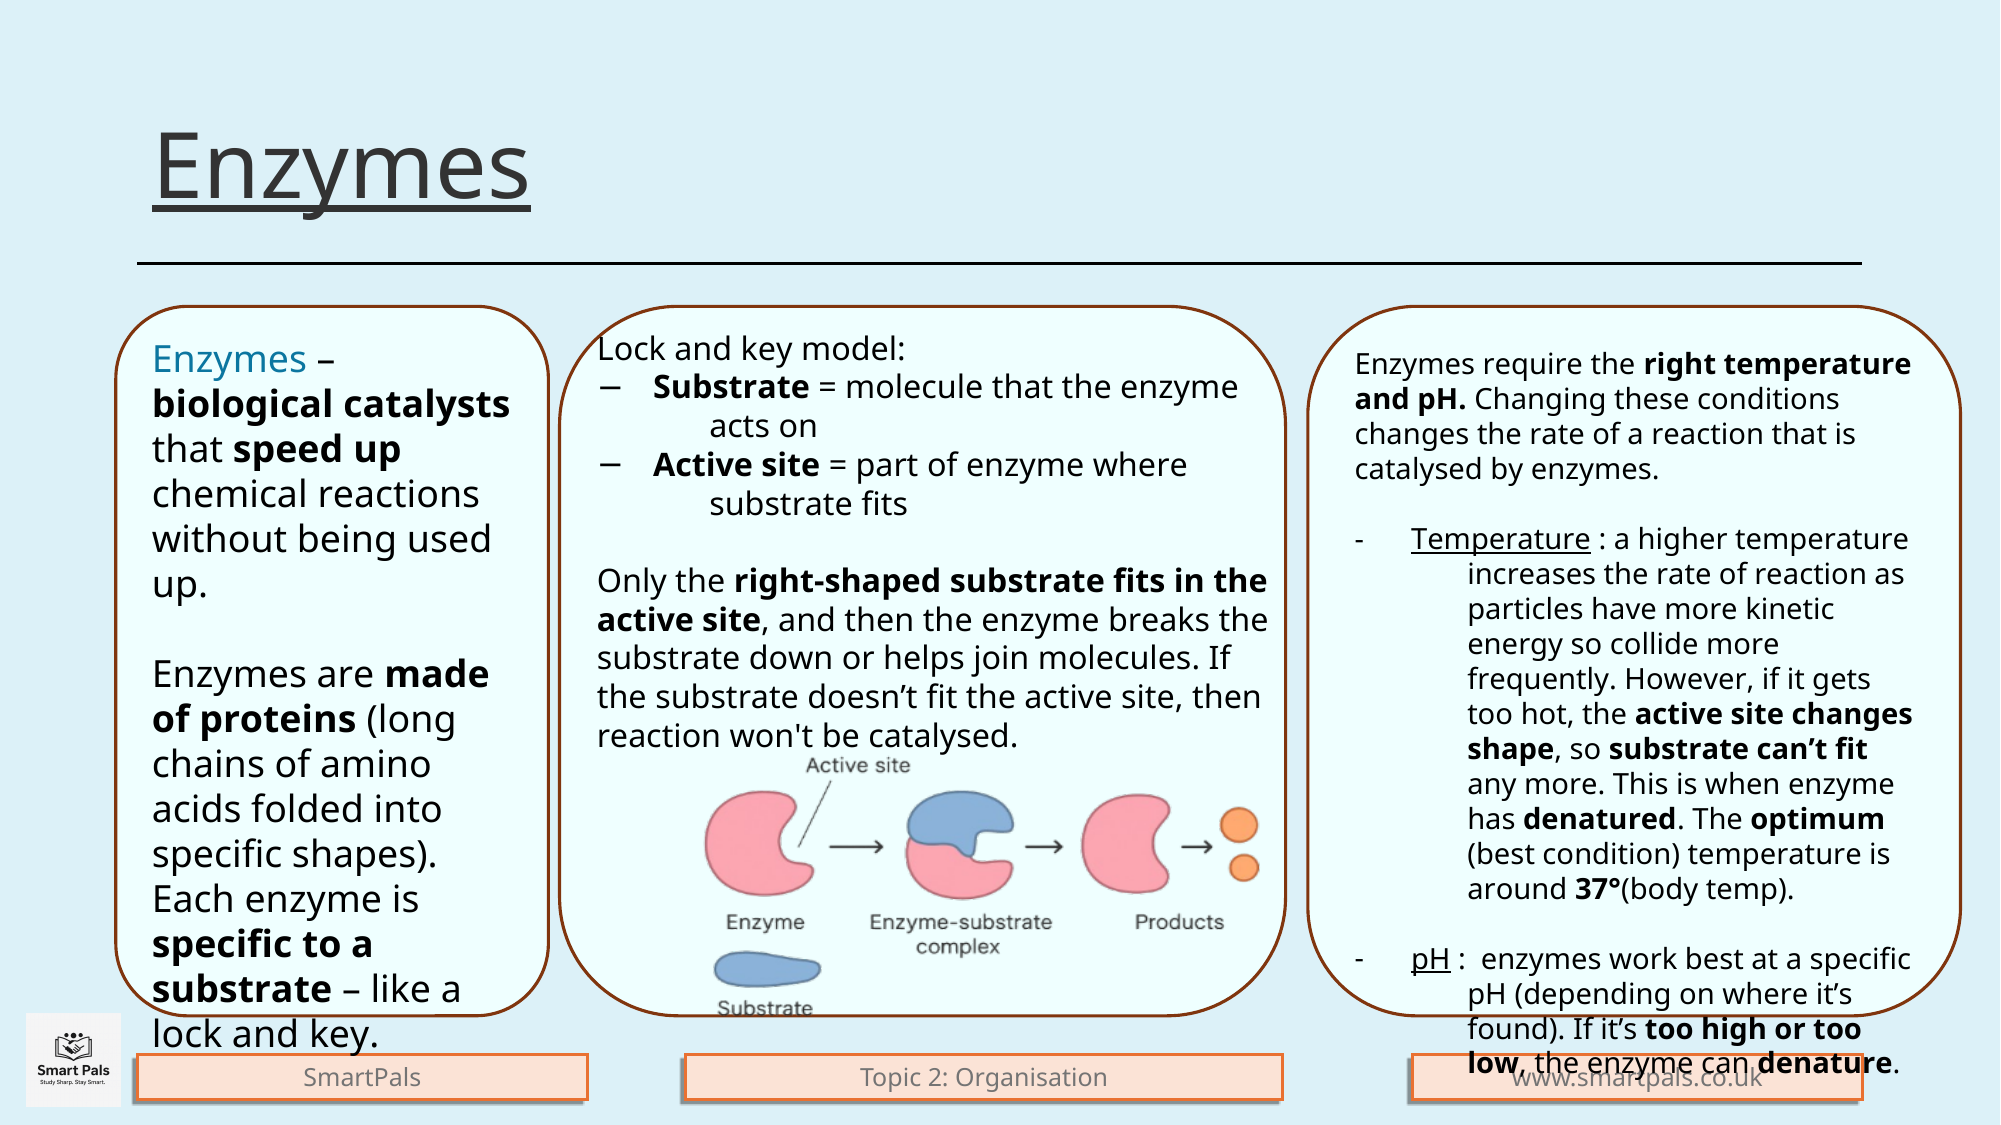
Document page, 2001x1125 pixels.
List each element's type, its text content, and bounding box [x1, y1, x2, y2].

text_box [559, 356, 698, 1016]
text_box Enzymes require the right temperature and pH. Changing these conditions changes the rate of a reaction that is catalysed by enzymes. Temperature : a higher temperature increases the rate of reaction as particles have more kinetic energy so collide more frequently. However, if it gets too hot, the active site changes shape, so substrate can’t fit any more. This is when enzyme has denatured. The optimum (best condition) temperature is around 37°(body temp). pH : enzymes work best at a specific pH (depending on where it’s found). If it’s too high or too low, the enzyme can denature. [1307, 306, 1961, 1016]
picture [698, 711, 1292, 1059]
text_box [622, 306, 1223, 320]
text_box Lock and key model: Substrate = molecule that the enzyme acts on Active site = part of enzyme where substrate fits Only the right-shaped substrate fits in the active site, and then the enzyme breaks the substrate down or helps join molecules. If the substrate doesn’t fit the active site, then reaction won't be catalysed. [581, 320, 1297, 805]
text_box Enzymes – biological catalysts that speed up chemical reactions without being used up. Enzymes are made of proteins (long chains of amino acids folded into specific shapes). Each enzyme is specific to a substrate – like a lock and key. [115, 306, 549, 1016]
title Enzymes [137, 59, 1863, 278]
